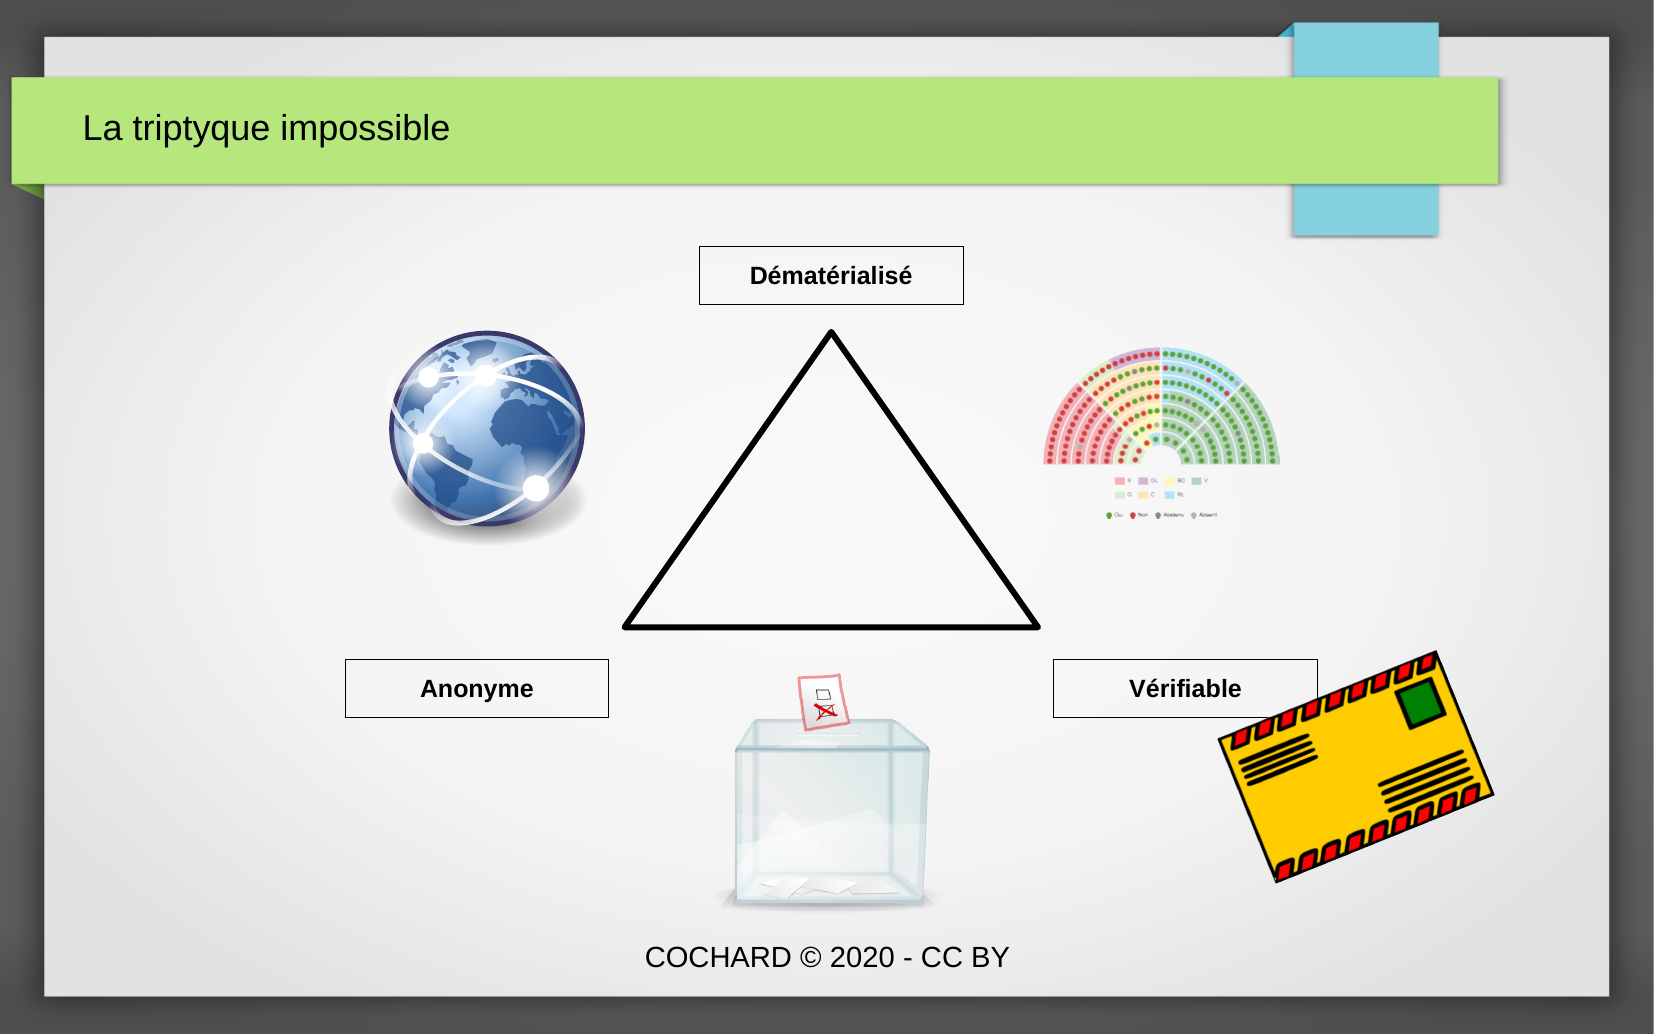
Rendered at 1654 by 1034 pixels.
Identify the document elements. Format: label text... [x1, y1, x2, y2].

picture [0, 0, 1654, 1034]
title La triptyque impossible [82, 78, 1264, 178]
text_box Vérifiable [1053, 659, 1318, 718]
text_box Dématérialisé [699, 246, 964, 305]
text_box Anonyme [345, 659, 609, 718]
subtitle [82, 249, 1571, 849]
